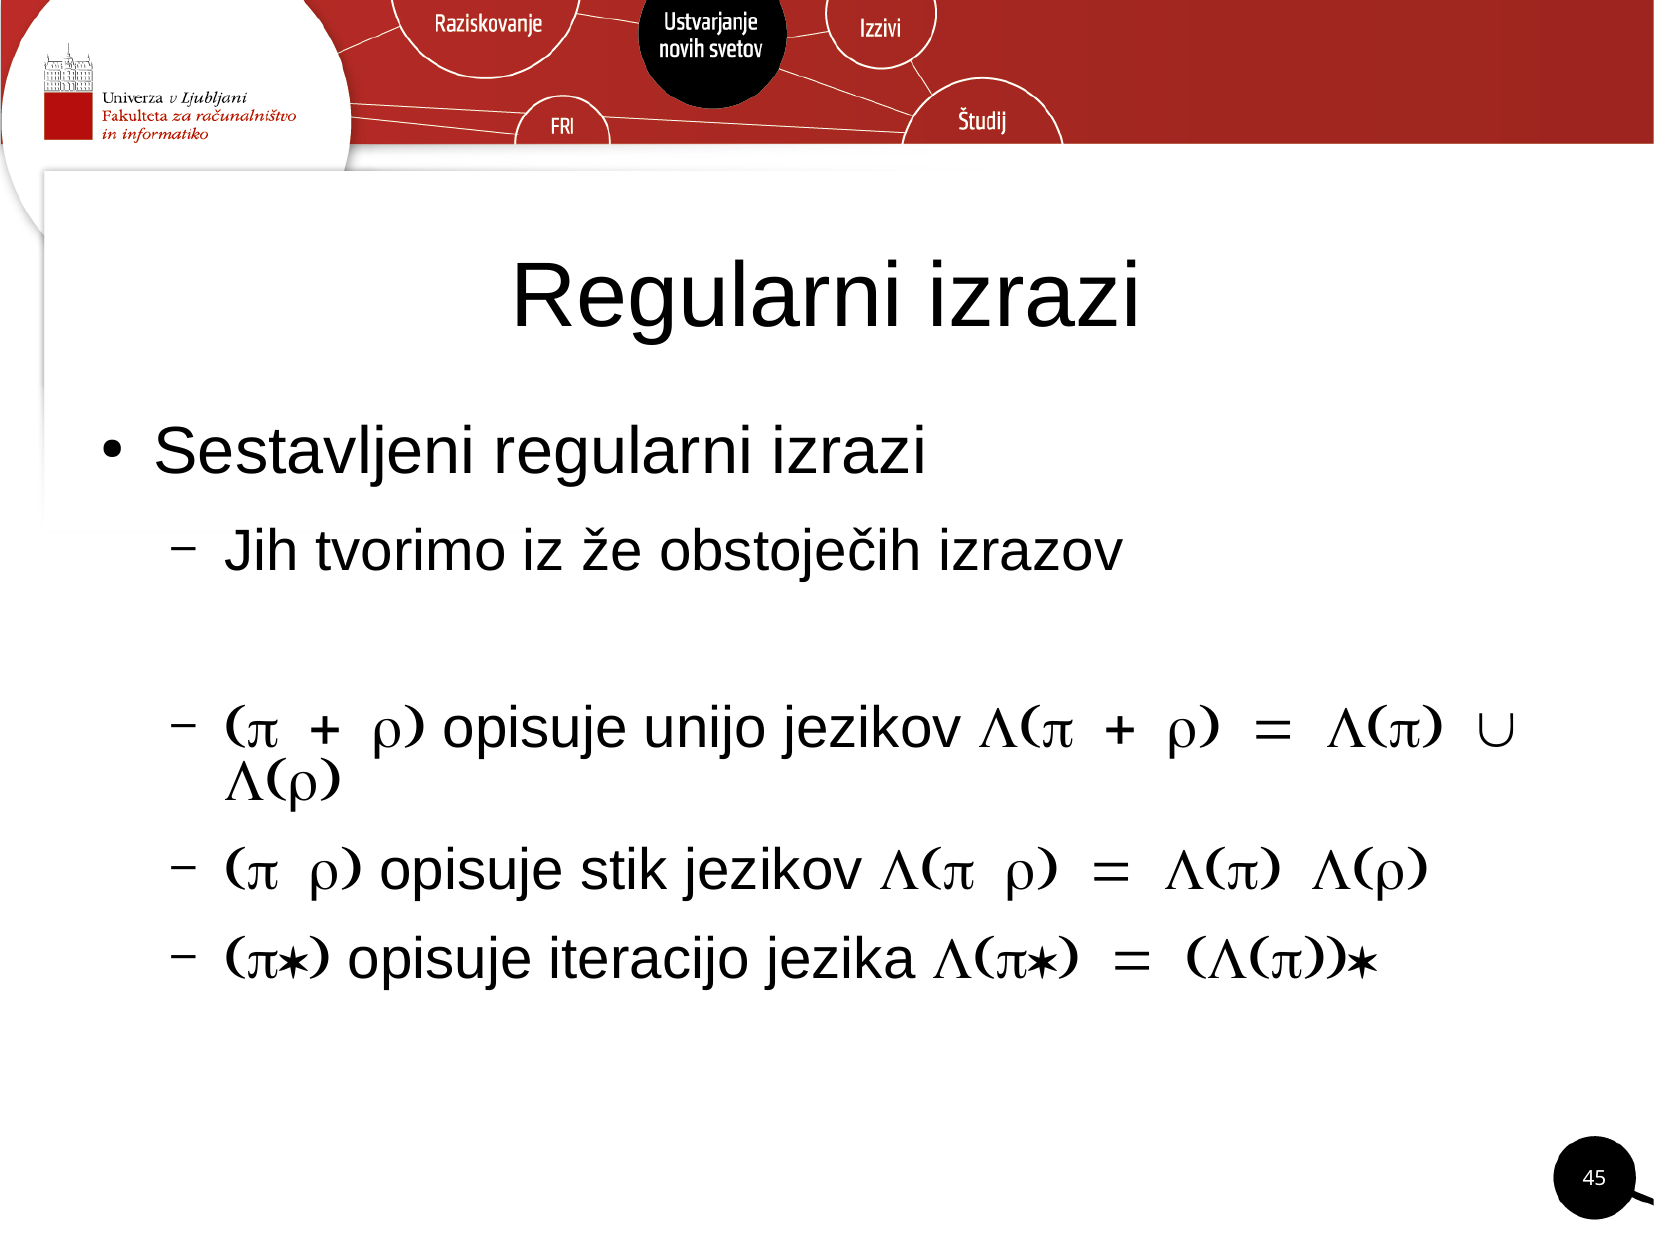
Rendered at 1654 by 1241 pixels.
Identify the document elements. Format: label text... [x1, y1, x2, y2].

title Regularni izrazi [82, 191, 1571, 399]
picture [0, 0, 1654, 1241]
text_box <številka> [1553, 1145, 1636, 1212]
list Sestavljeni regularni izrazi Jih tvorimo iz že obstoječih izrazov (p + r) opisuje unijo jezikov L(p + r) = L(p) ∪ L(r) (p r) opisuje stik jezikov L(p r) = L(p) L(r) (p*) opisuje iteracijo jezika L(p*) = (L(p))* [82, 413, 1538, 1010]
